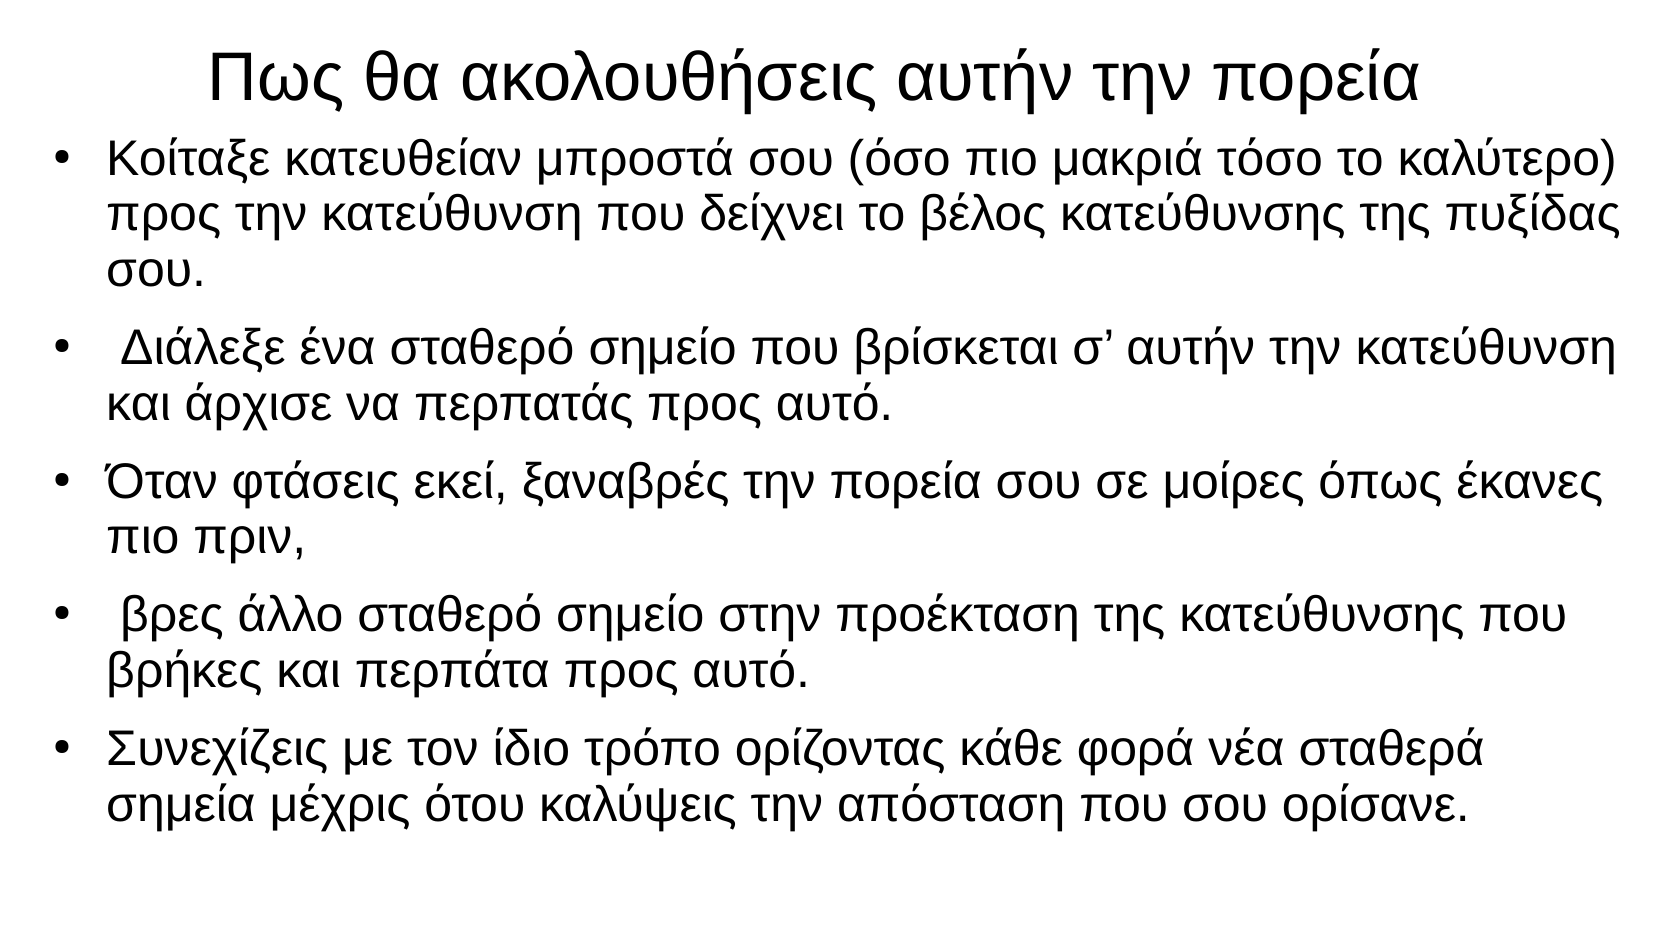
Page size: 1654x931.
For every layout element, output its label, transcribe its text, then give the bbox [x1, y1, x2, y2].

title Πως θα ακολουθήσεις αυτήν την πορεία [0, 0, 1630, 154]
list Κοίταξε κατευθείαν μπροστά σου (όσο πιο μακριά τόσο το καλύτερο) προς την κατεύθυνση που δείχνει το βέλος κατεύθυνσης της πυξίδας σου. Διάλεξε ένα σταθερό σημείο που βρίσκεται σ’ αυτήν την κατεύθυνση και άρχισε να περπατάς προς αυτό. Όταν φτάσεις εκεί, ξαναβρές την πορεία σου σε μοίρες όπως έκανες πιο πριν, βρες άλλο σταθερό σημείο στην προέκταση της κατεύθυνσης που βρήκες και περπάτα προς αυτό. Συνεχίζεις με τον ίδιο τρόπο ορίζοντας κάθε φορά νέα σταθερά σημεία μέχρις ότου καλύψεις την απόσταση που σου ορίσανε. [35, 129, 1630, 922]
